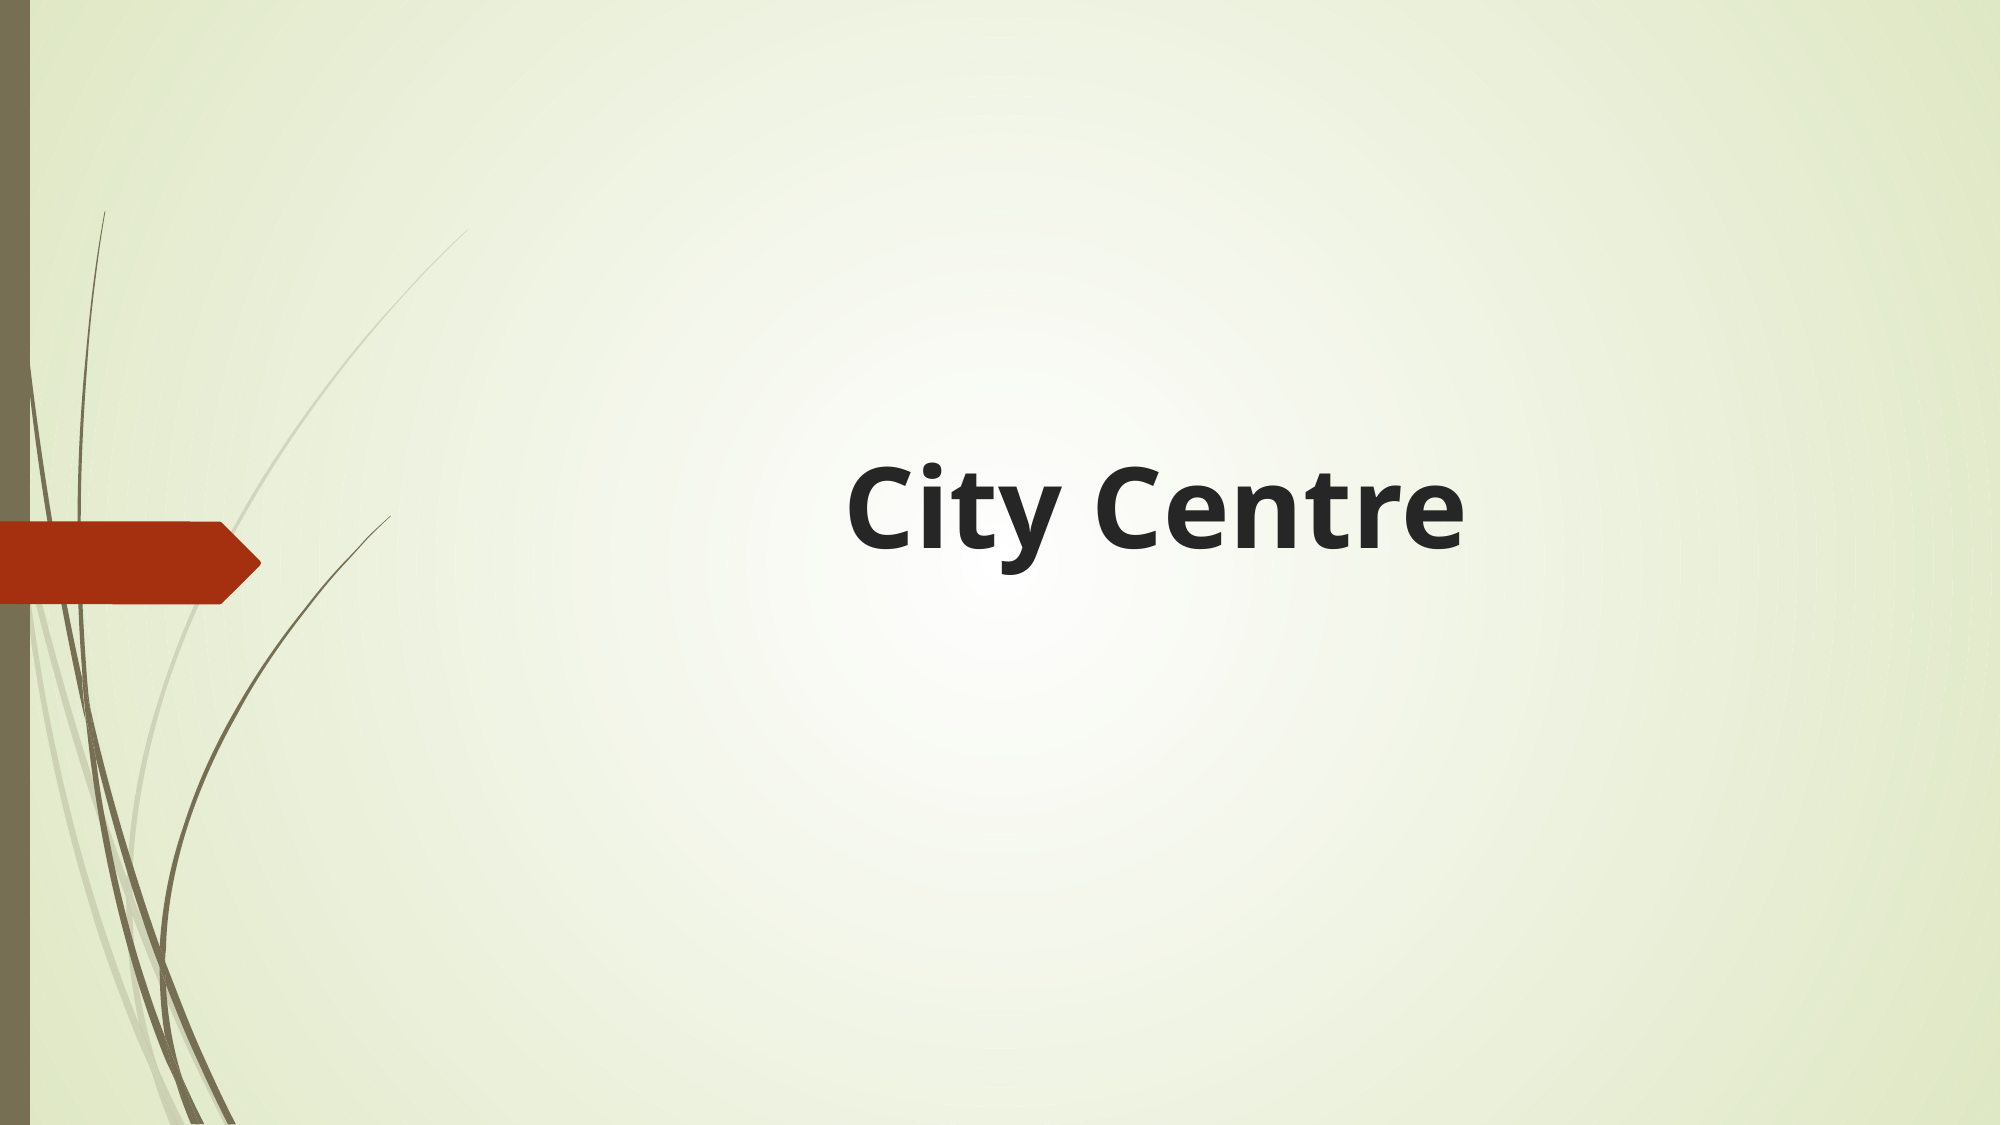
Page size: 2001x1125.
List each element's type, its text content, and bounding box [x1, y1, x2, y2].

title City Centre [424, 337, 1888, 579]
